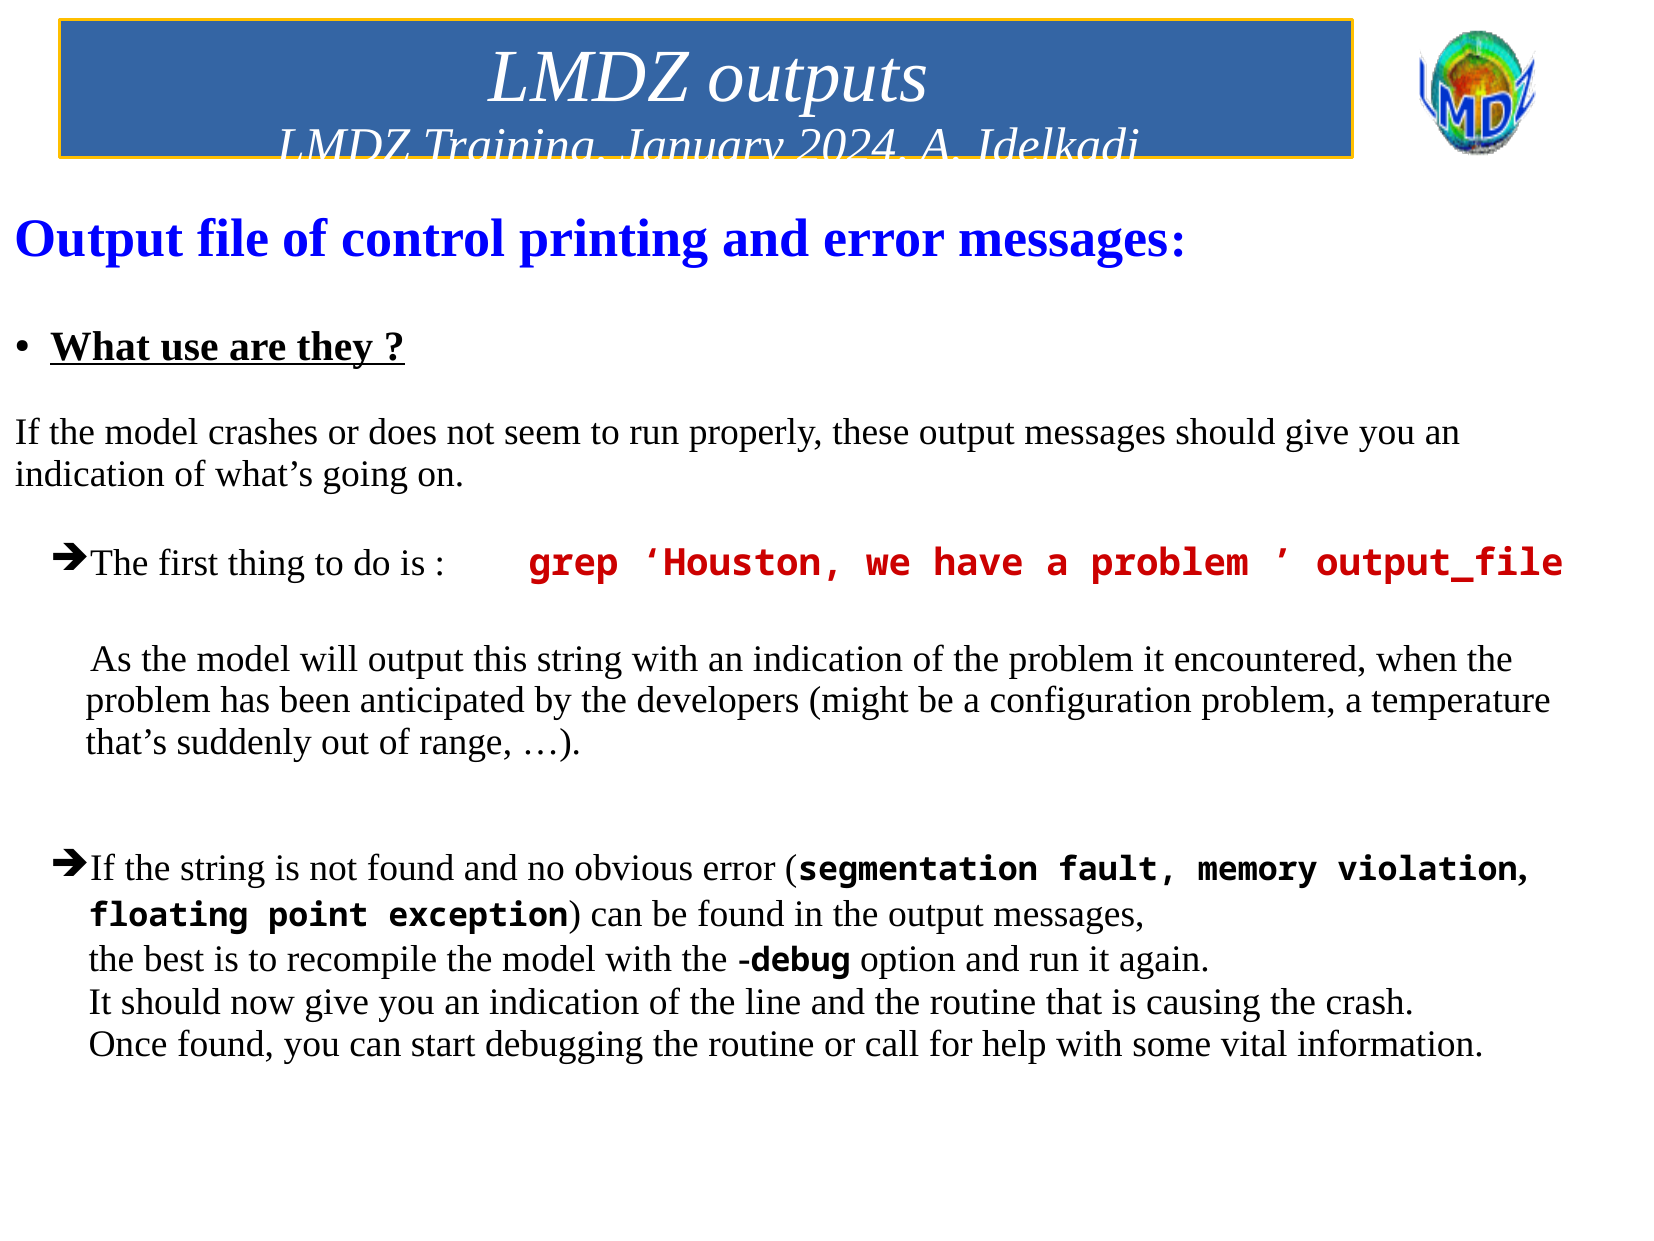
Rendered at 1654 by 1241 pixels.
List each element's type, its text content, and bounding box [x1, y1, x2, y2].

picture [1419, 29, 1536, 158]
text_box LMDZ outputs LMDZ Training, January 2024, A. Idelkadi [59, 27, 1359, 146]
text_box Output file of control printing and error messages: What use are they ? If the model crashes or does not seem to run properly, these output messages should give you an indication of what’s going on. The first thing to do is : grep ‘Houston, we have a problem ’ output_file As the model will output this string with an indication of the problem it encountered, when the problem has been anticipated by the developers (might be a configuration problem, a temperature that’s suddenly out of range, …). If the string is not found and no obvious error (segmentation fault, memory violation, floating point exception) can be found in the output messages, the best is to recompile the model with the -debug option and run it again. It should now give you an indication of the line and the routine that is causing the crash. Once found, you can start debugging the routine or call for help with some vital information. [0, 200, 1654, 1241]
